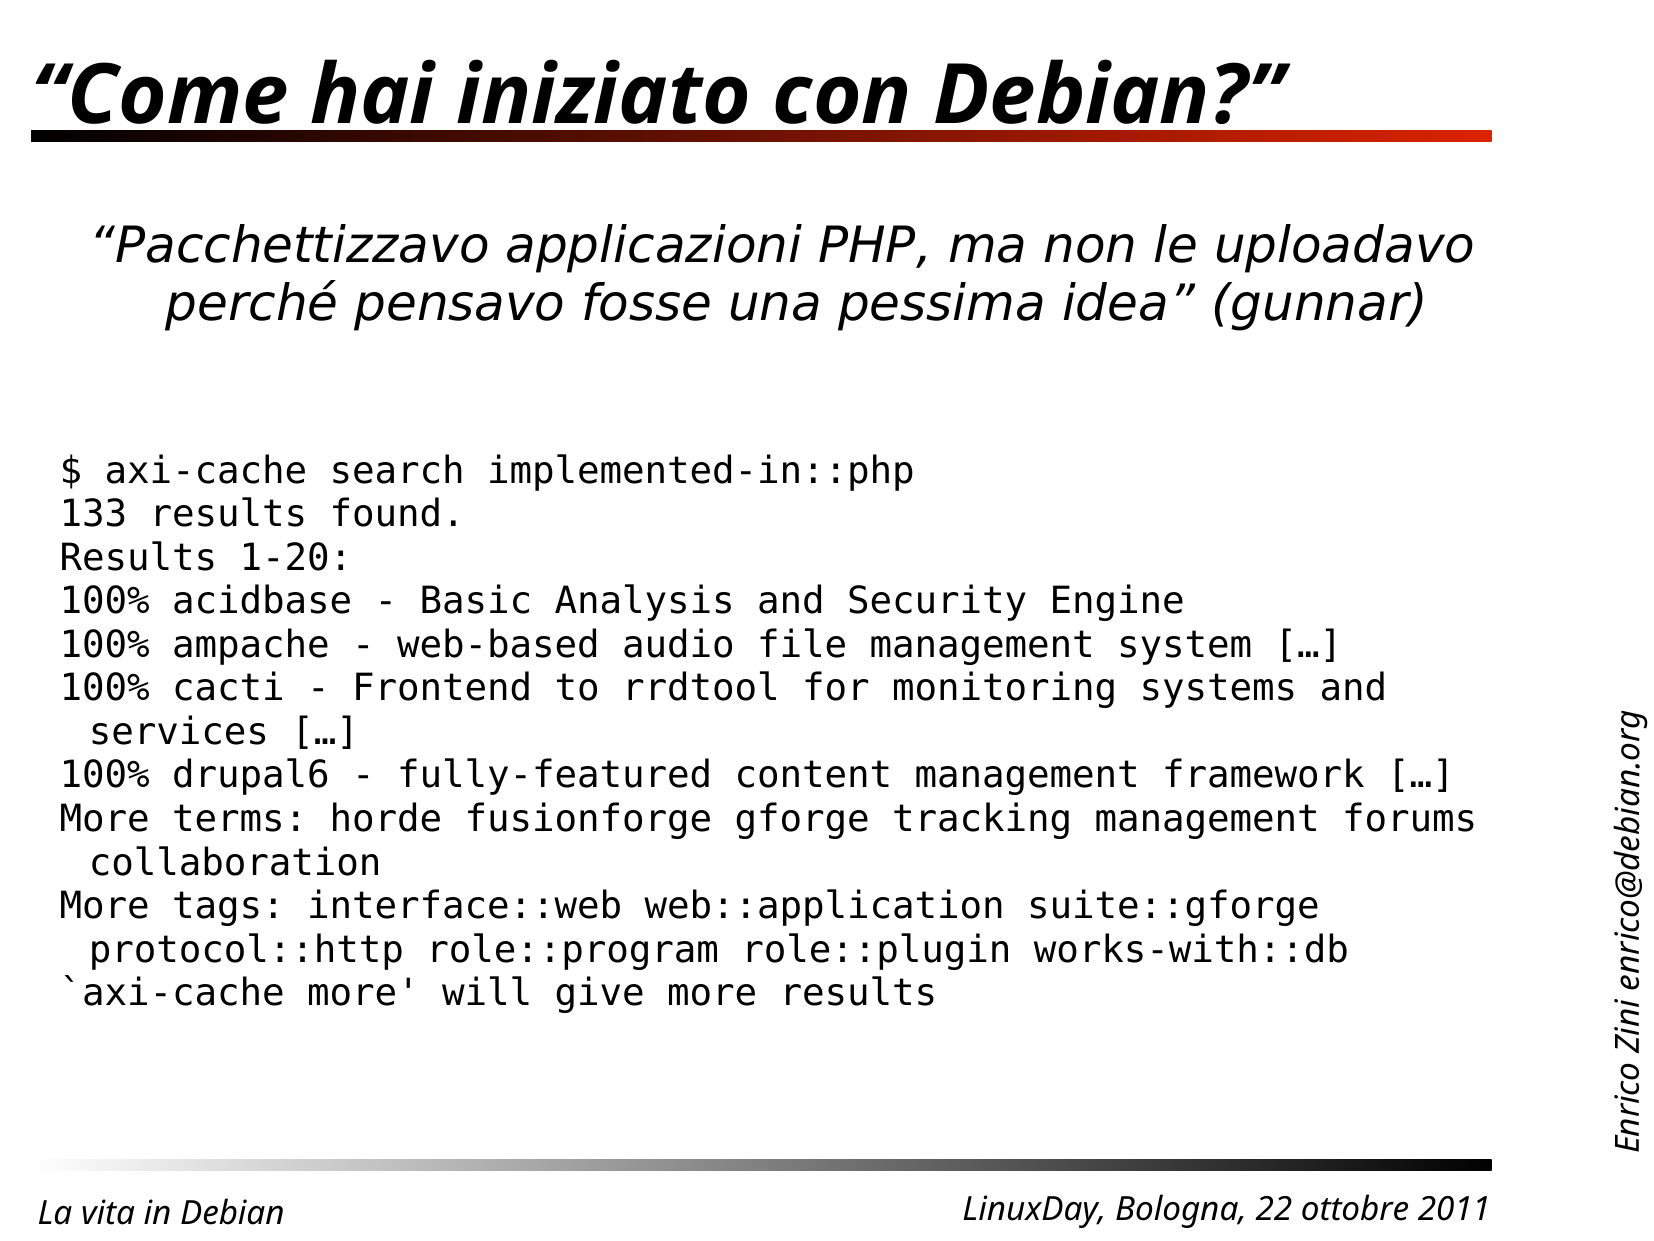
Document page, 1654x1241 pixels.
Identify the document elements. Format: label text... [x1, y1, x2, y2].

text_box “Pacchettizzavo applicazioni PHP, ma non le uploadavo perché pensavo fosse una pessima idea” (gunnar) $ axi-cache search implemented-in::php 133 results found. Results 1-20: 100% acidbase - Basic Analysis and Security Engine 100% ampache - web-based audio file management system […] 100% cacti - Frontend to rrdtool for monitoring systems and services […] 100% drupal6 - fully-featured content management framework […] More terms: horde fusionforge gforge tracking management forums collaboration More tags: interface::web web::application suite::gforge protocol::http role::program role::plugin works-with::db `axi-cache more' will give more results [30, 215, 1507, 1089]
text_box “Come hai iniziato con Debian?” [31, 34, 1438, 168]
